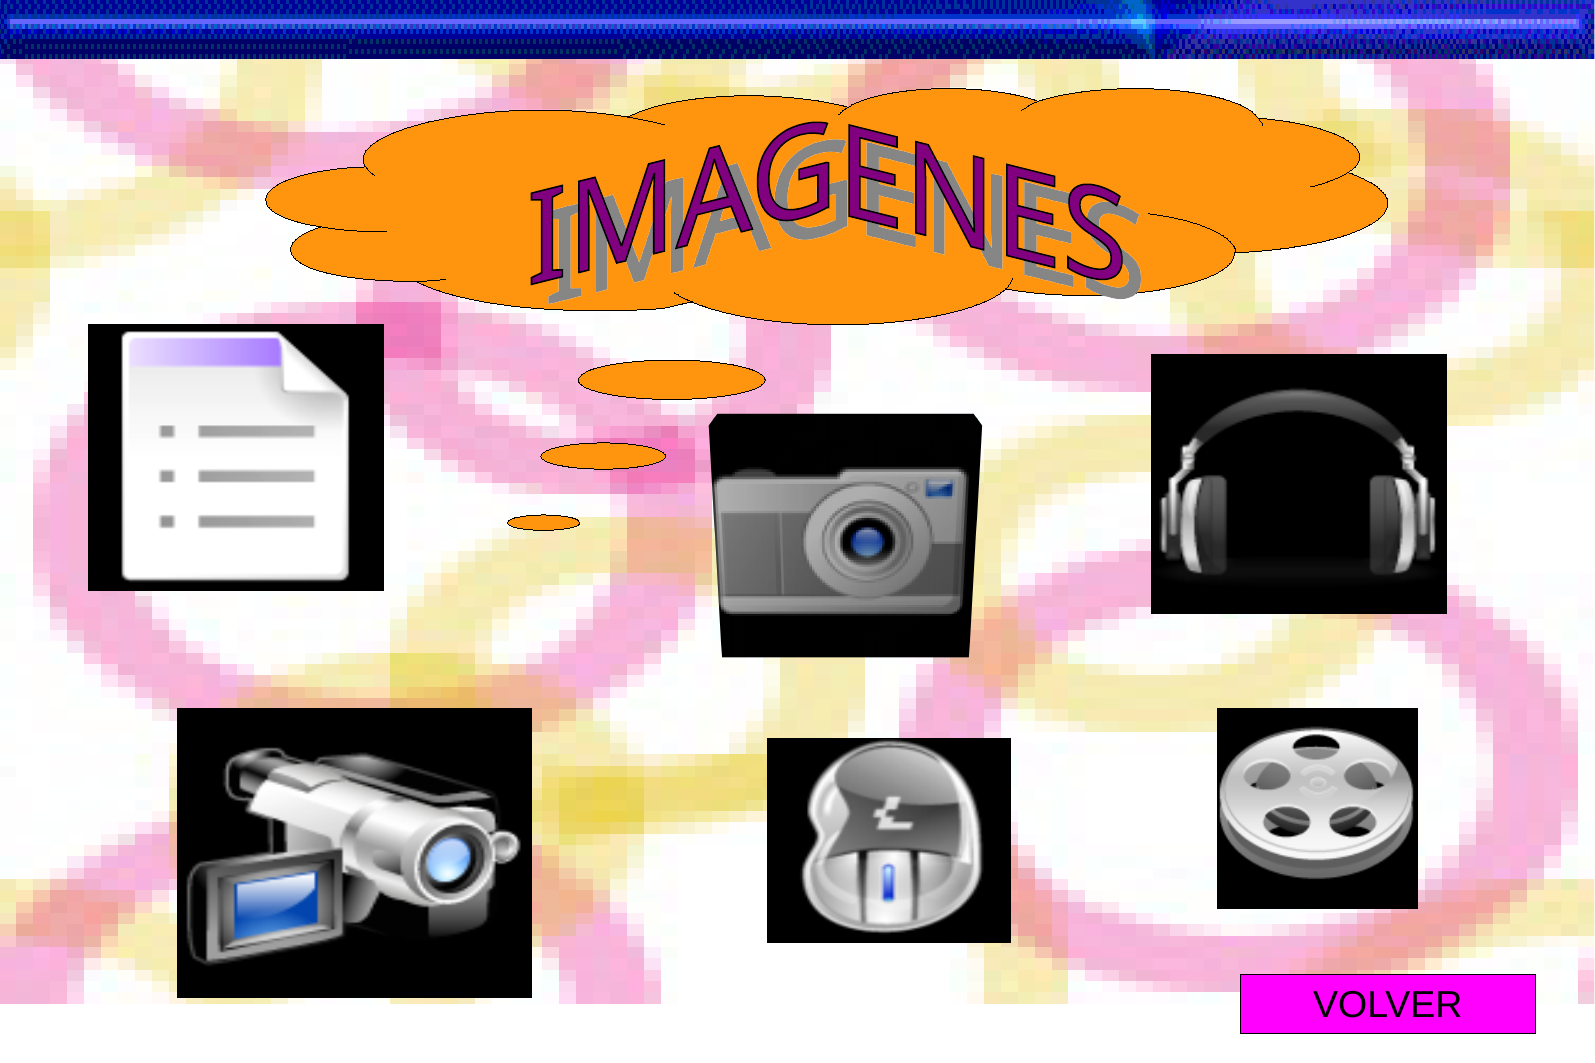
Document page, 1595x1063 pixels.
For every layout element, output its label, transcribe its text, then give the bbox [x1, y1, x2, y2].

text_box IMAGENES [1068, 184, 1122, 280]
text_box VOLVER [1240, 974, 1536, 1034]
text_box IMAGENES [578, 159, 665, 273]
text_box IMAGENES [757, 122, 829, 221]
text_box [578, 360, 766, 400]
picture [0, 0, 1595, 1004]
text_box [507, 514, 580, 531]
text_box [540, 442, 666, 470]
text_box [265, 88, 1388, 325]
text_box IMAGENES [676, 145, 753, 249]
text_box IMAGENES [915, 141, 984, 250]
text_box IMAGENES [849, 124, 897, 229]
text_box IMAGENES [531, 185, 563, 285]
text_box IMAGENES [1006, 164, 1055, 268]
